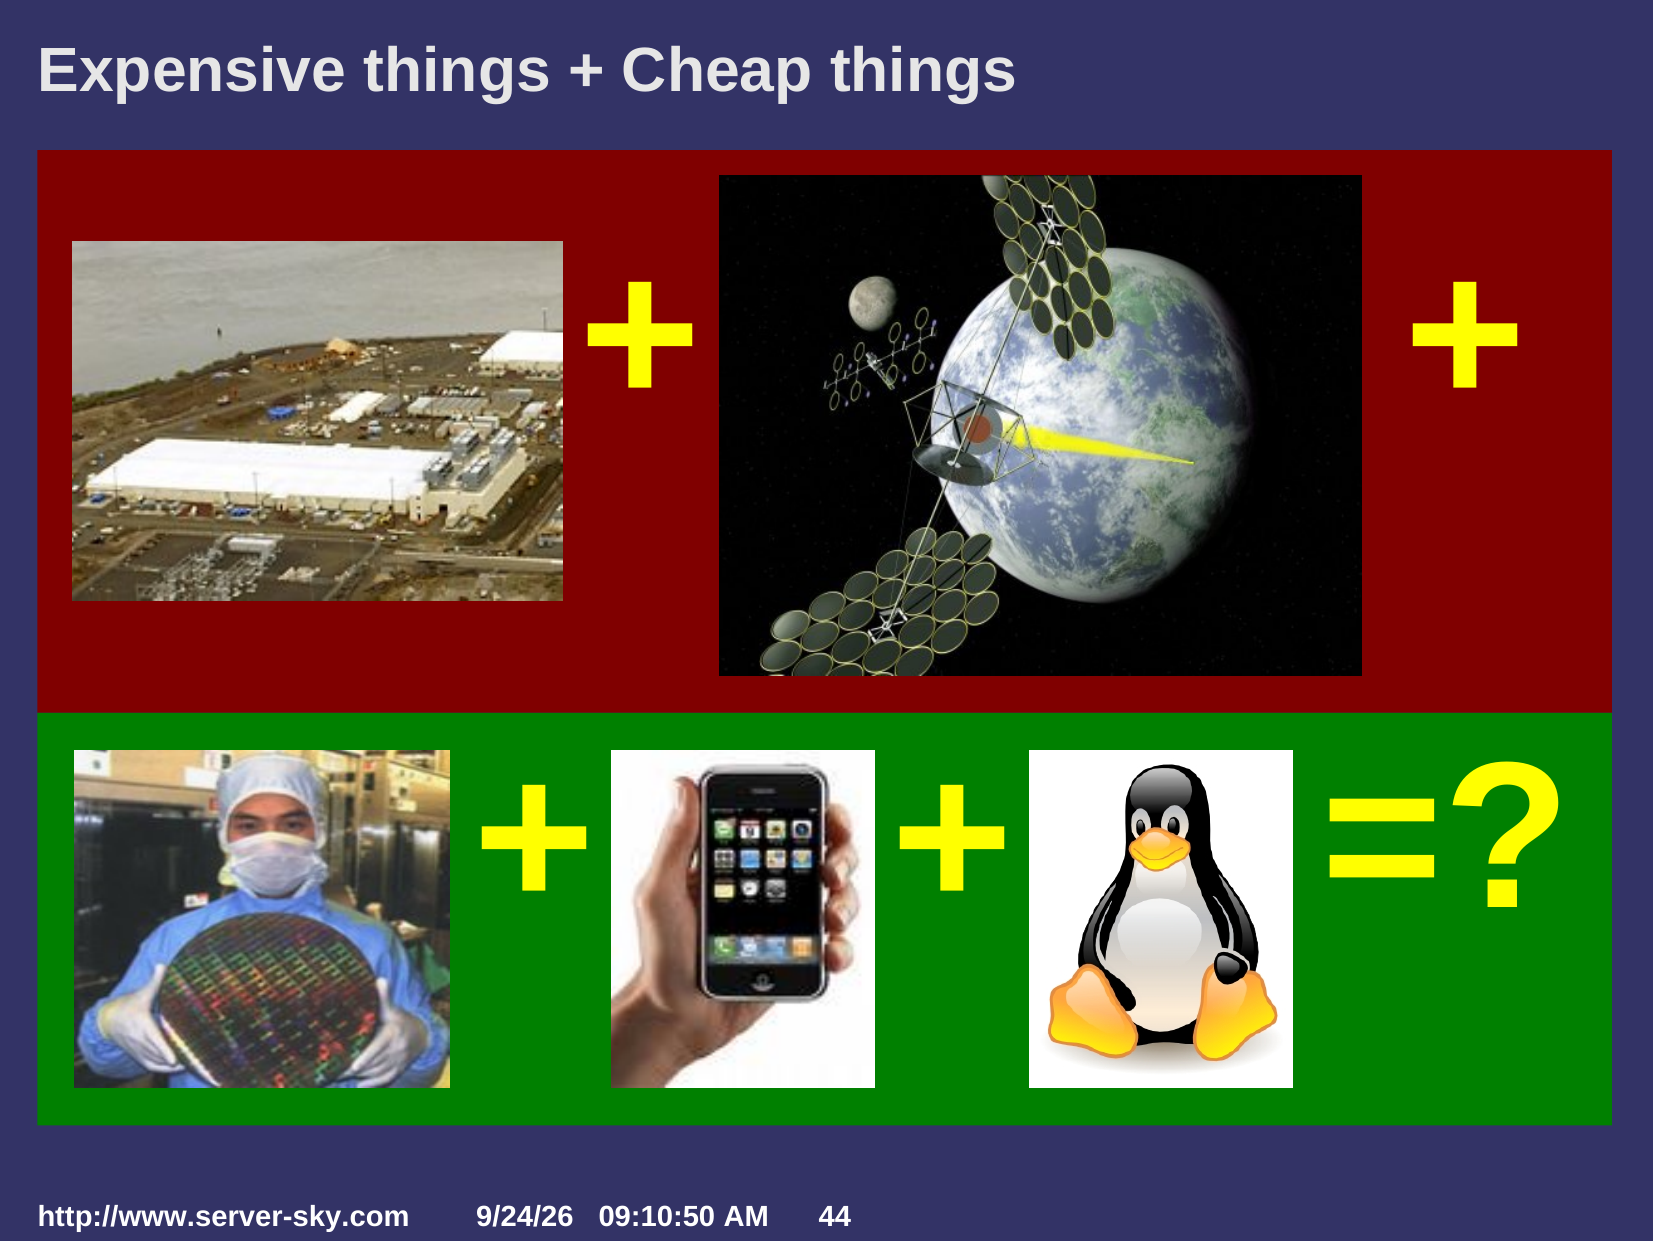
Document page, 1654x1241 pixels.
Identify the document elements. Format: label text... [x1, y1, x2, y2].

text_box [37, 150, 1612, 1126]
picture [611, 750, 875, 1088]
picture [74, 750, 450, 1088]
text_box Expensive things + Cheap things [37, 0, 1612, 139]
picture [72, 241, 563, 601]
text_box + [562, 205, 713, 540]
text_box + [874, 708, 1024, 1044]
picture [719, 175, 1362, 676]
picture [1029, 750, 1293, 1088]
text_box =? [1304, 708, 1604, 1044]
text_box + [1387, 205, 1537, 540]
text_box + [455, 708, 606, 1044]
